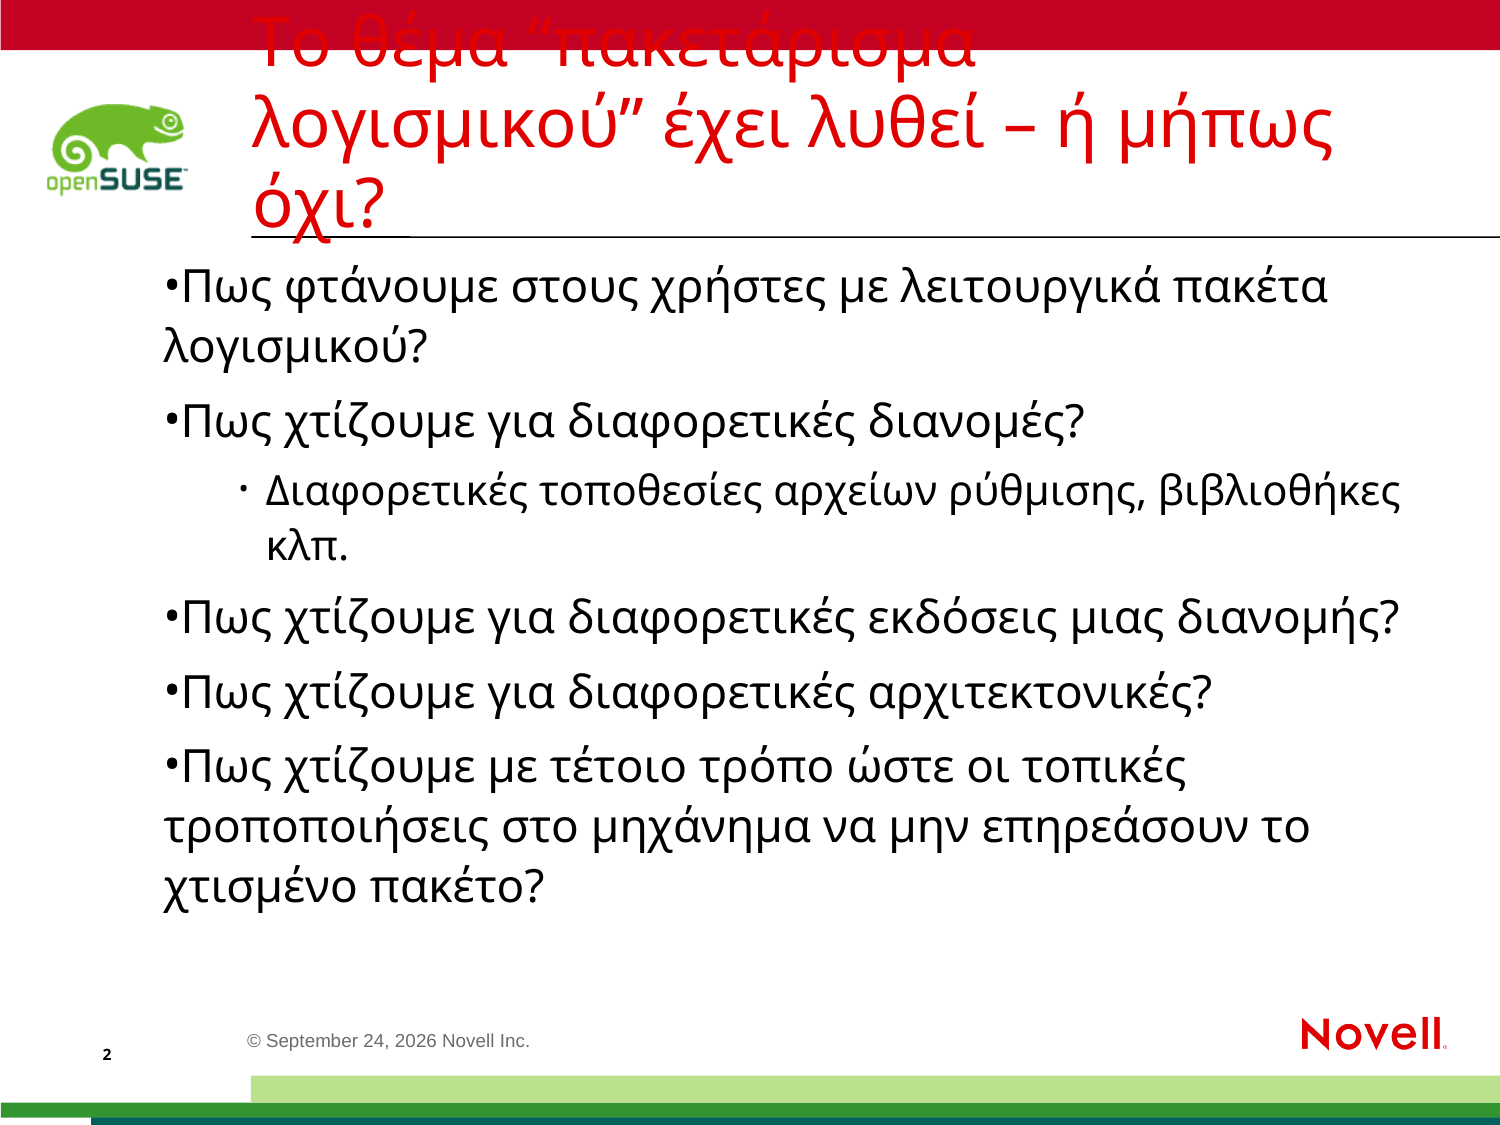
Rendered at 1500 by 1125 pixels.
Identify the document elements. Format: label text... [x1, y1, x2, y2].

title Το θέμα “πακετάρισμα λογισμικού” έχει λυθεί – ή μήπως όχι? [252, 41, 1383, 205]
picture [47, 104, 188, 197]
list Πως φτάνουμε στους χρήστες με λειτουργικά πακέτα λογισμικού? Πως χτίζουμε για διαφορετικές διανομές? Διαφορετικές τοποθεσίες αρχείων ρύθμισης, βιβλιοθήκες κλπ. Πως χτίζουμε για διαφορετικές εκδόσεις μιας διανομής? Πως χτίζουμε για διαφορετικές αρχιτεκτονικές? Πως χτίζουμε με τέτοιο τρόπο ώστε οι τοπικές τροποποιήσεις στο μηχάνημα να μην επηρεάσουν το χτισμένο πακέτο? [163, 254, 1404, 830]
picture [1295, 1011, 1453, 1056]
